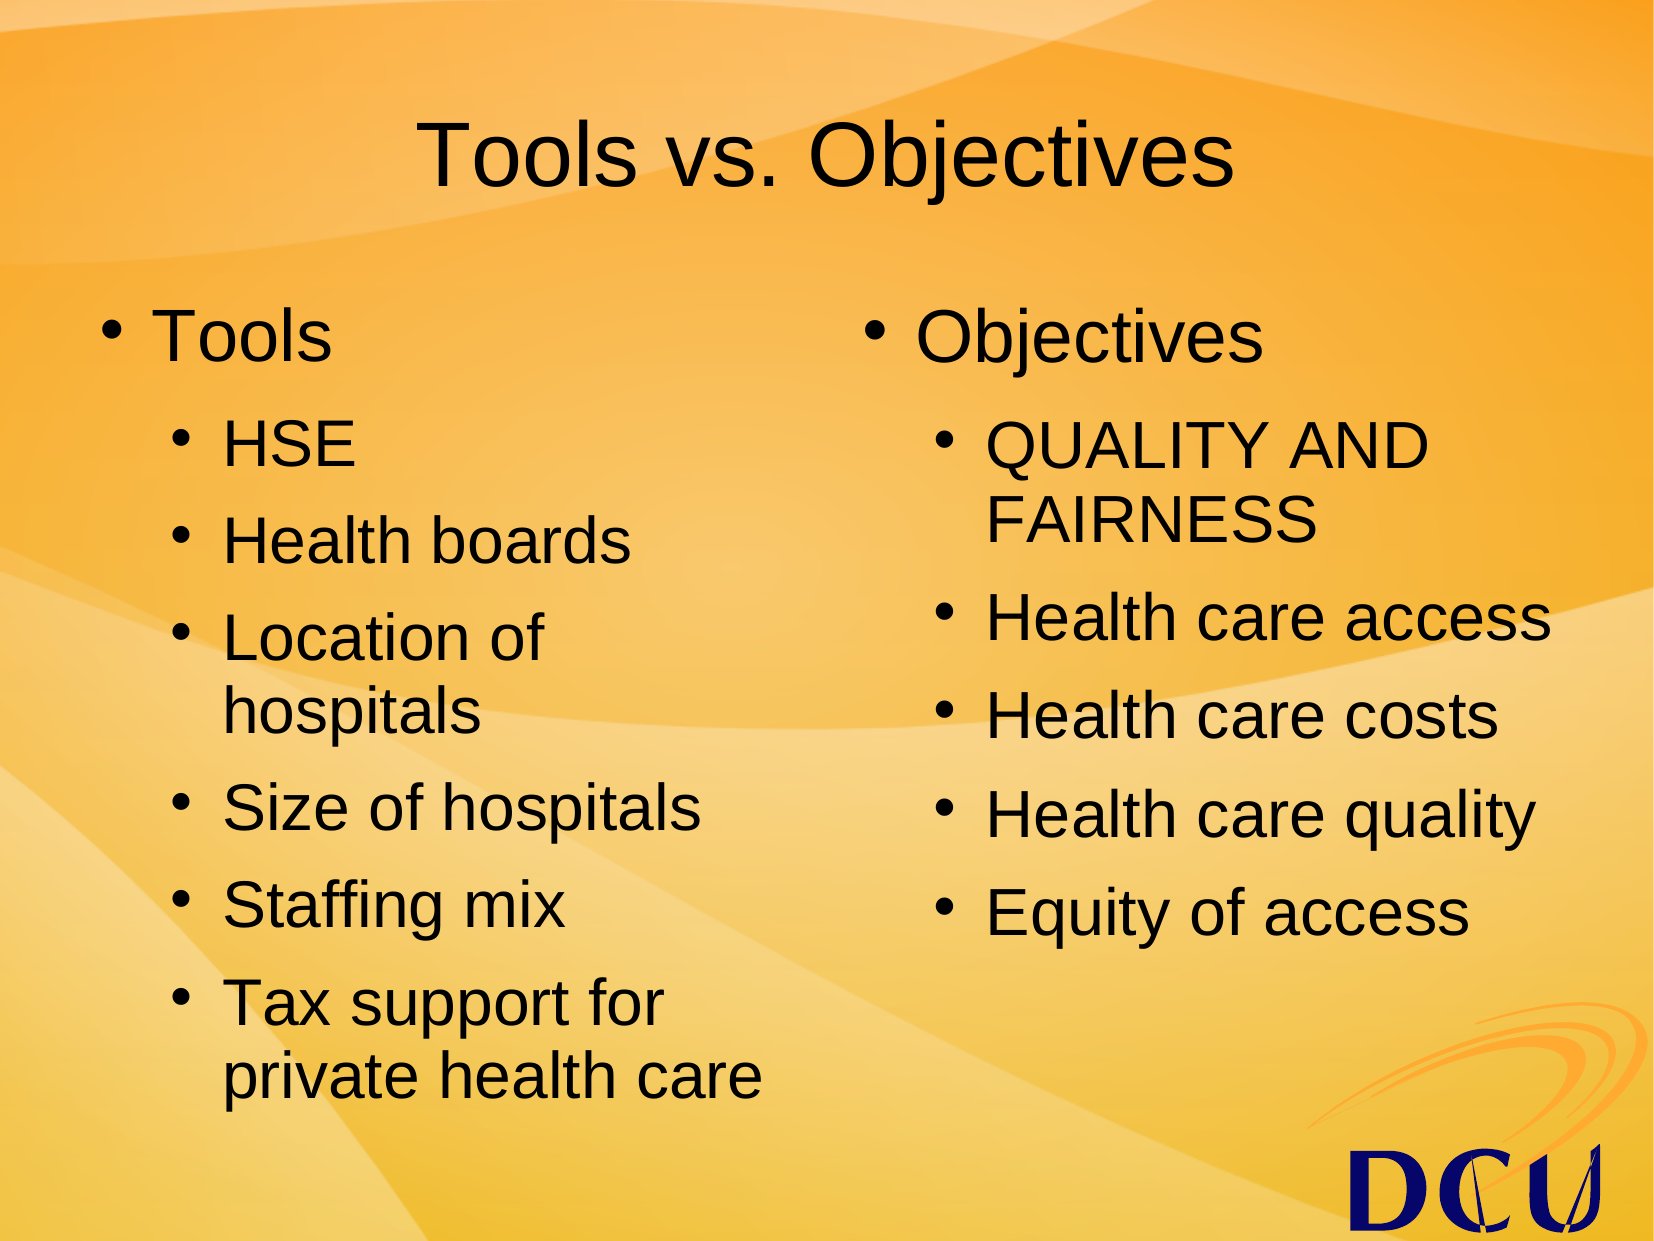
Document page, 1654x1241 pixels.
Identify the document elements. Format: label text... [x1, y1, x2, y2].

list Objectives QUALITY AND FAIRNESS Health care access Health care costs Health care quality Equity of access [845, 290, 1572, 1109]
picture [0, 0, 1654, 1241]
list Tools HSE Health boards Location of hospitals Size of hospitals Staffing mix Tax support for private health care [82, 290, 809, 1122]
title Tools vs. Objectives [82, 49, 1571, 257]
